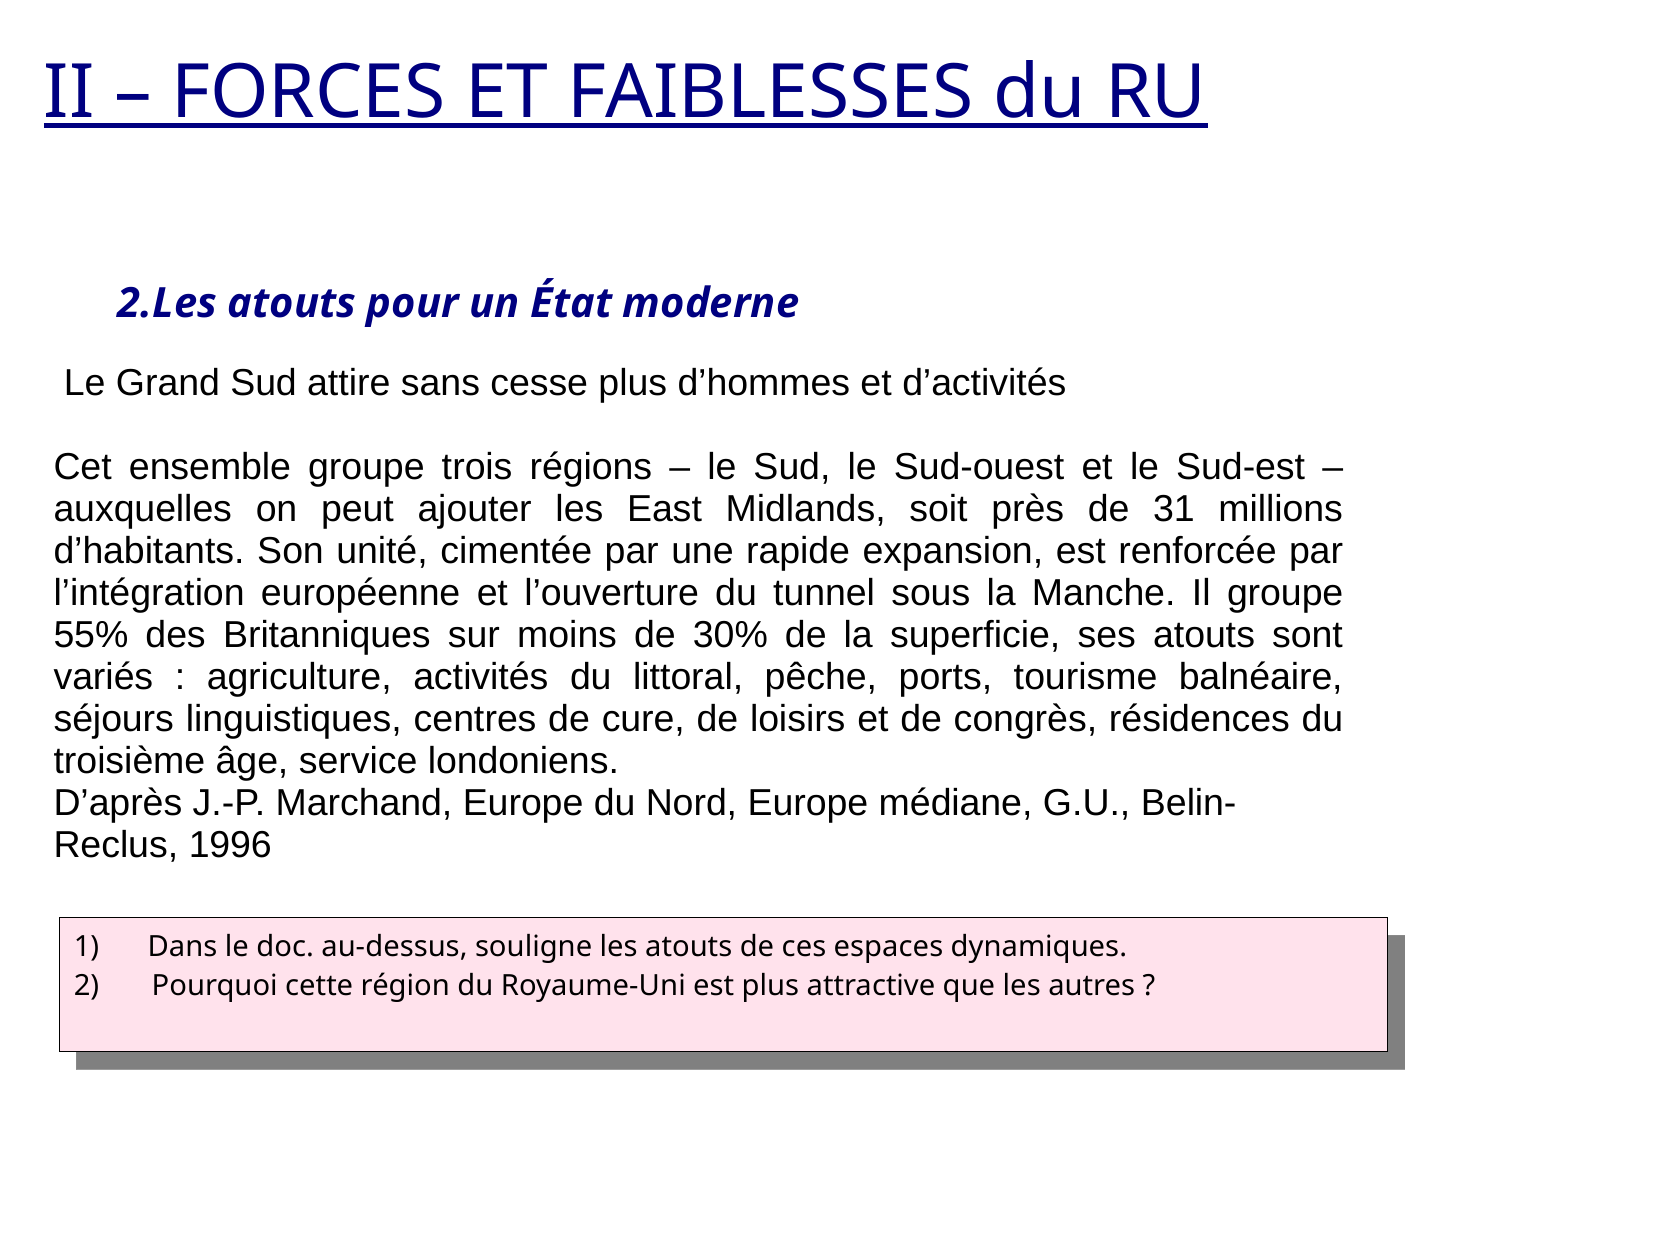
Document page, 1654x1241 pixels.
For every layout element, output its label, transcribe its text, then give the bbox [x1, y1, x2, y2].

text_box II – FORCES ET FAIBLESSES du RU [29, 29, 1565, 279]
text_box 1) Dans le doc. au-dessus, souligne les atouts de ces espaces dynamiques. 2) Pourquoi cette région du Royaume-Uni est plus attractive que les autres ? [59, 917, 1388, 1051]
text_box Le Grand Sud attire sans cesse plus d’hommes et d’activités Cet ensemble groupe trois régions – le Sud, le Sud-ouest et le Sud-est – auxquelles on peut ajouter les East Midlands, soit près de 31 millions d’habitants. Son unité, cimentée par une rapide expansion, est renforcée par l’intégration européenne et l’ouverture du tunnel sous la Manche. Il groupe 55% des Britanniques sur moins de 30% de la superficie, ses atouts sont variés : agriculture, activités du littoral, pêche, ports, tourisme balnéaire, séjours linguistiques, centres de cure, de loisirs et de congrès, résidences du troisième âge, service londoniens. D’après J.-P. Marchand, Europe du Nord, Europe médiane, G.U., Belin-Reclus, 1996 [38, 354, 1359, 874]
text_box 2.Les atouts pour un État moderne [102, 279, 916, 339]
